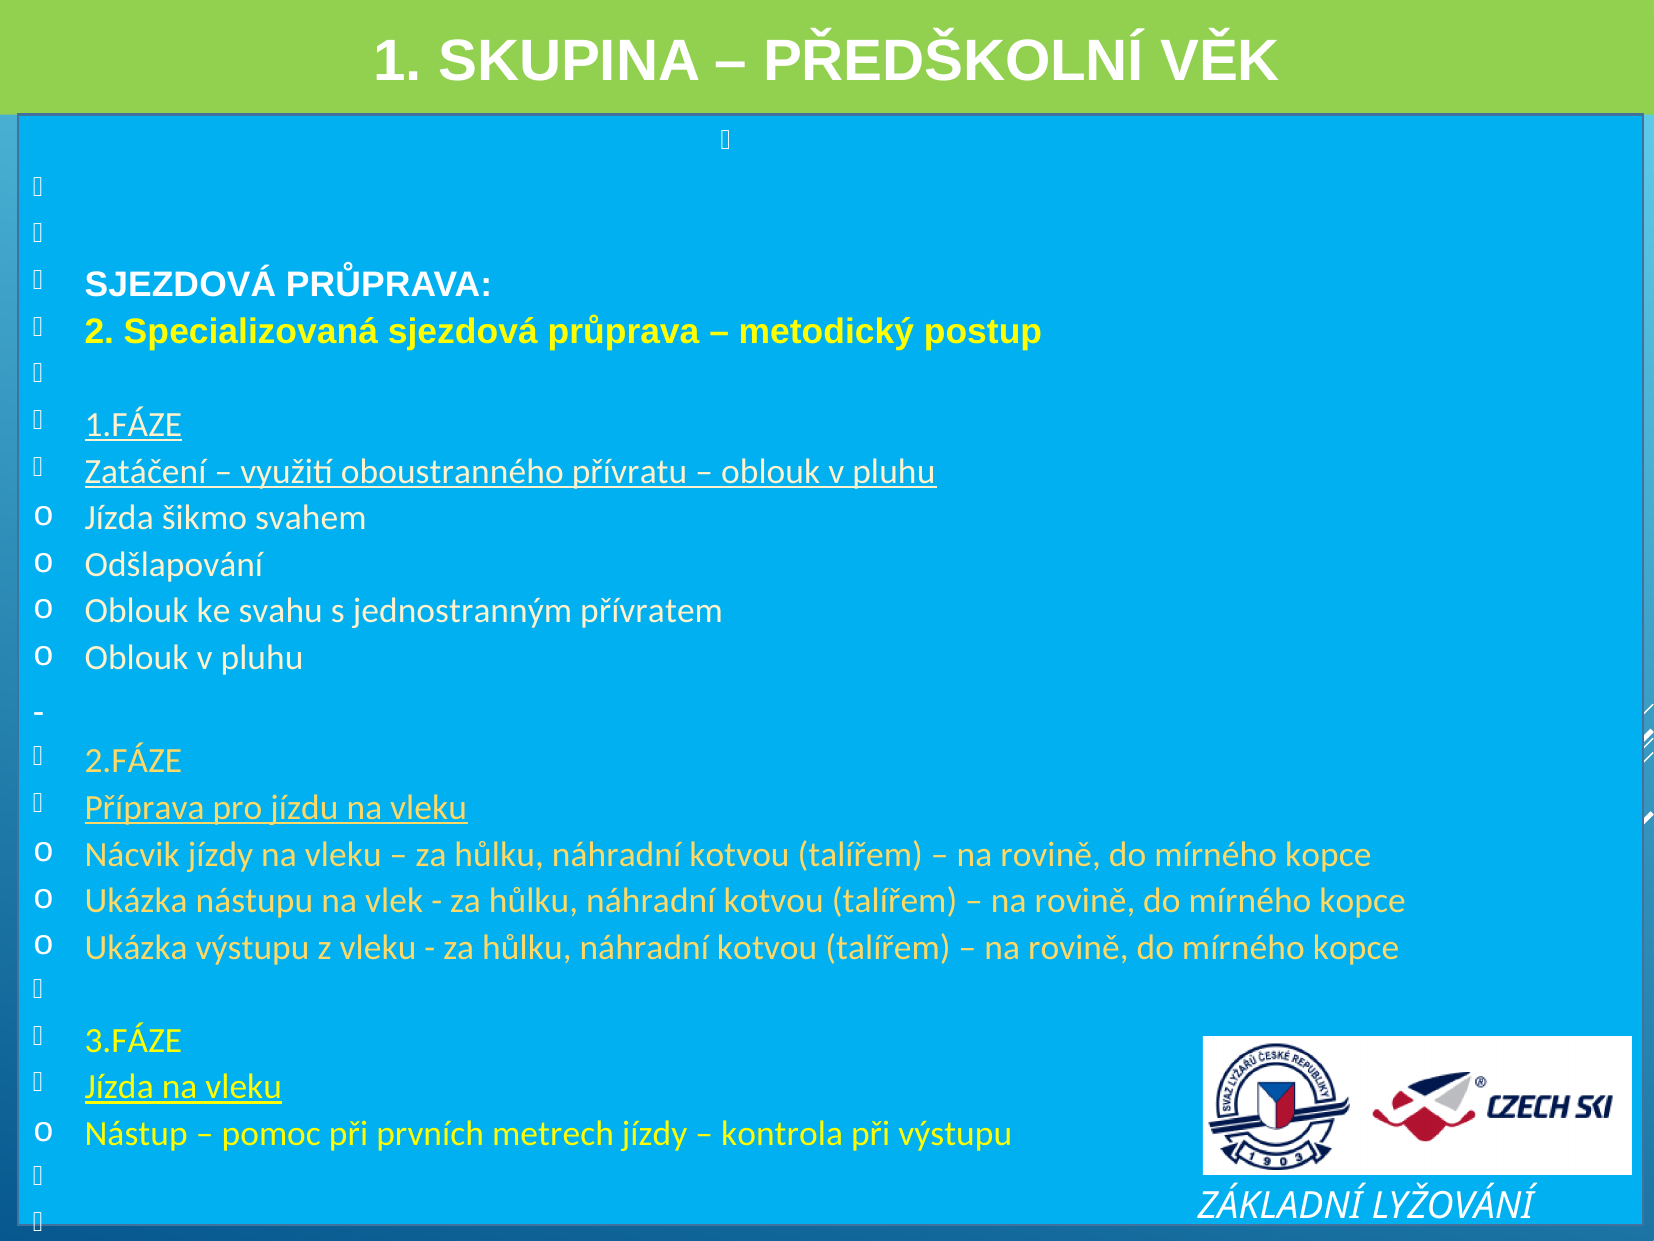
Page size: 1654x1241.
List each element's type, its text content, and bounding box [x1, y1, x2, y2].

list SJEZDOVÁ PRŮPRAVA: 2. Specializovaná sjezdová průprava – metodický postup 1.FÁZE Zatáčení – využití oboustranného přívratu – oblouk v pluhu Jízda šikmo svahem Odšlapování Oblouk ke svahu s jednostranným přívratem Oblouk v pluhu 2.FÁZE Příprava pro jízdu na vleku Nácvik jízdy na vleku – za hůlku, náhradní kotvou (talířem) – na rovině, do mírného kopce Ukázka nástupu na vlek - za hůlku, náhradní kotvou (talířem) – na rovině, do mírného kopce Ukázka výstupu z vleku - za hůlku, náhradní kotvou (talířem) – na rovině, do mírného kopce 3.FÁZE Jízda na vleku Nástup – pomoc při prvních metrech jízdy – kontrola při výstupu [18, 114, 1644, 1226]
text_box ZÁKLADNÍ LYŽOVÁNÍ [1182, 1173, 1644, 1235]
picture [1203, 1037, 1631, 1173]
title 1. Skupina – předškolní věk [0, 0, 1654, 115]
